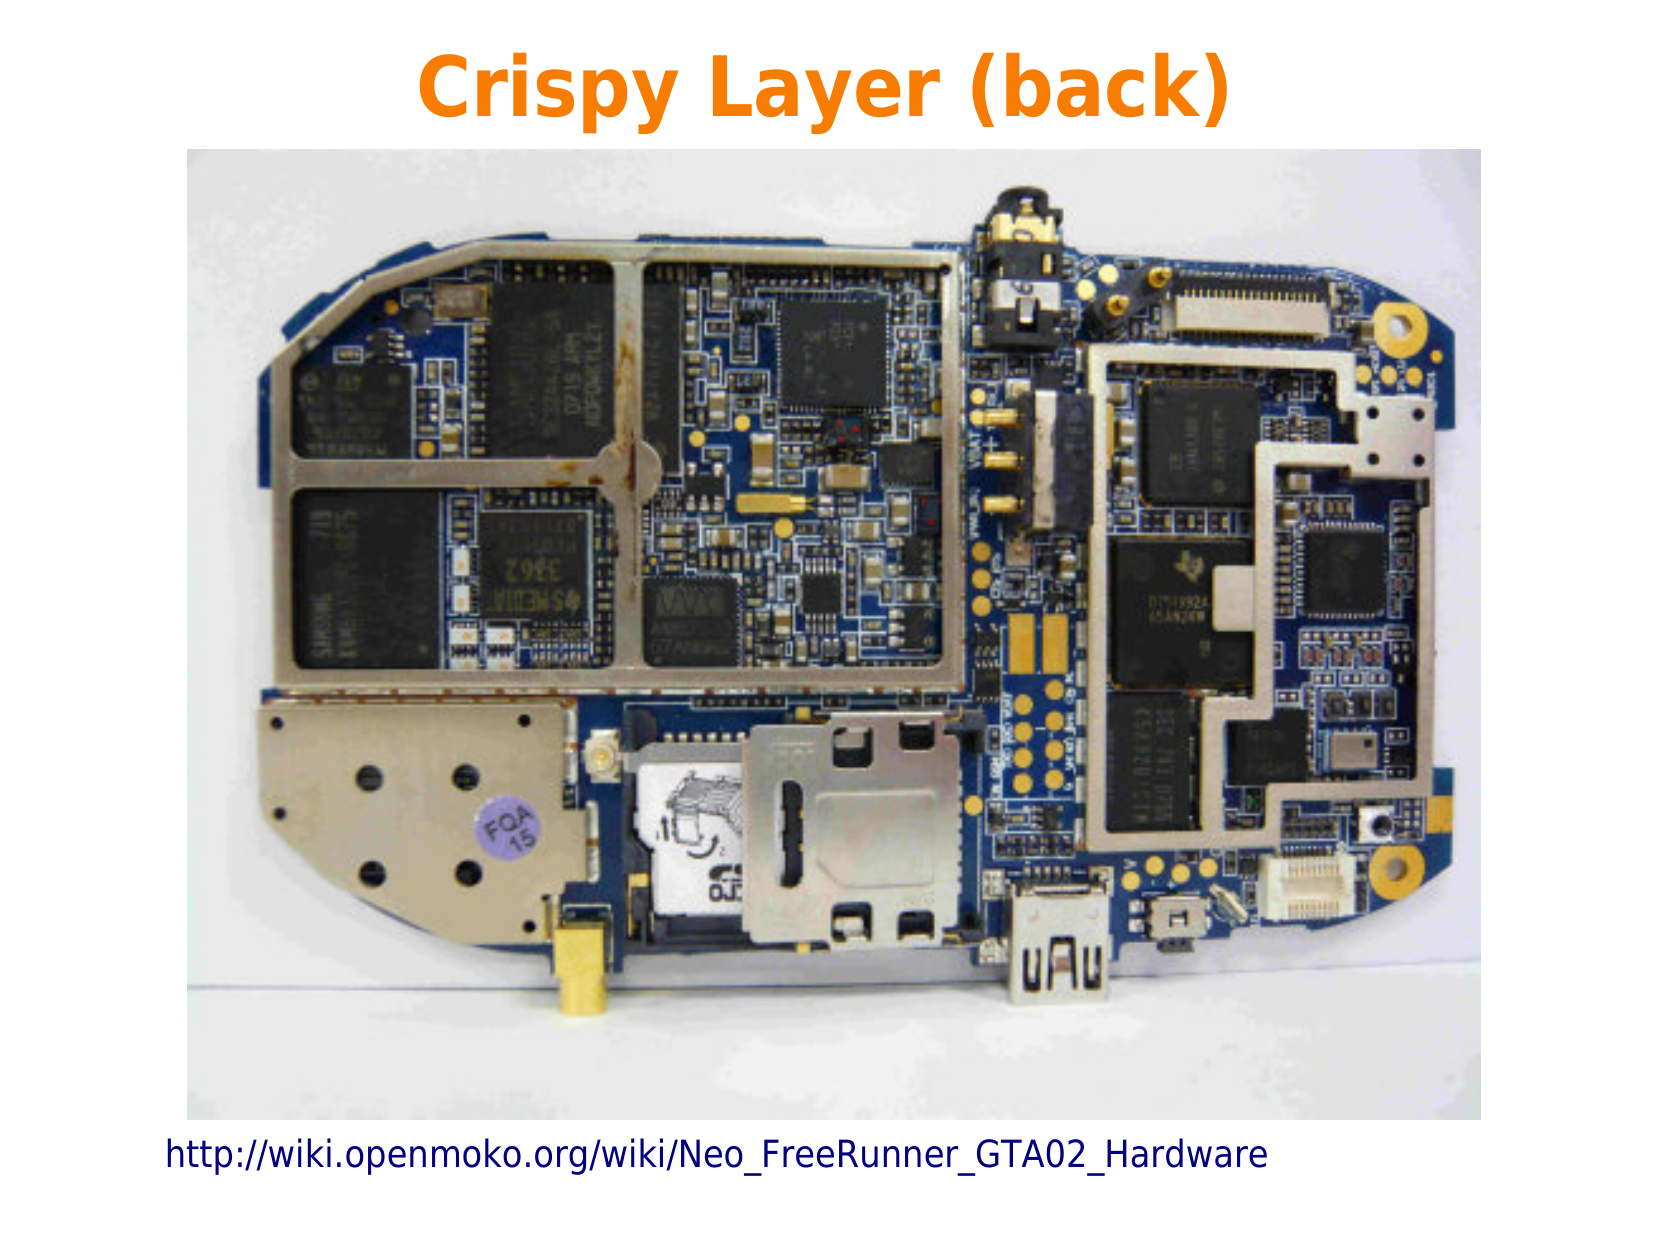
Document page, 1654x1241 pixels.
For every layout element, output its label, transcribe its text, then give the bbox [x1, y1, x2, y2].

picture [187, 149, 1481, 1120]
text_box Crispy Layer (back) [262, 31, 1388, 151]
text_box http://wiki.openmoko.org/wiki/Neo_FreeRunner_GTA02_Hardware [150, 1125, 1463, 1227]
